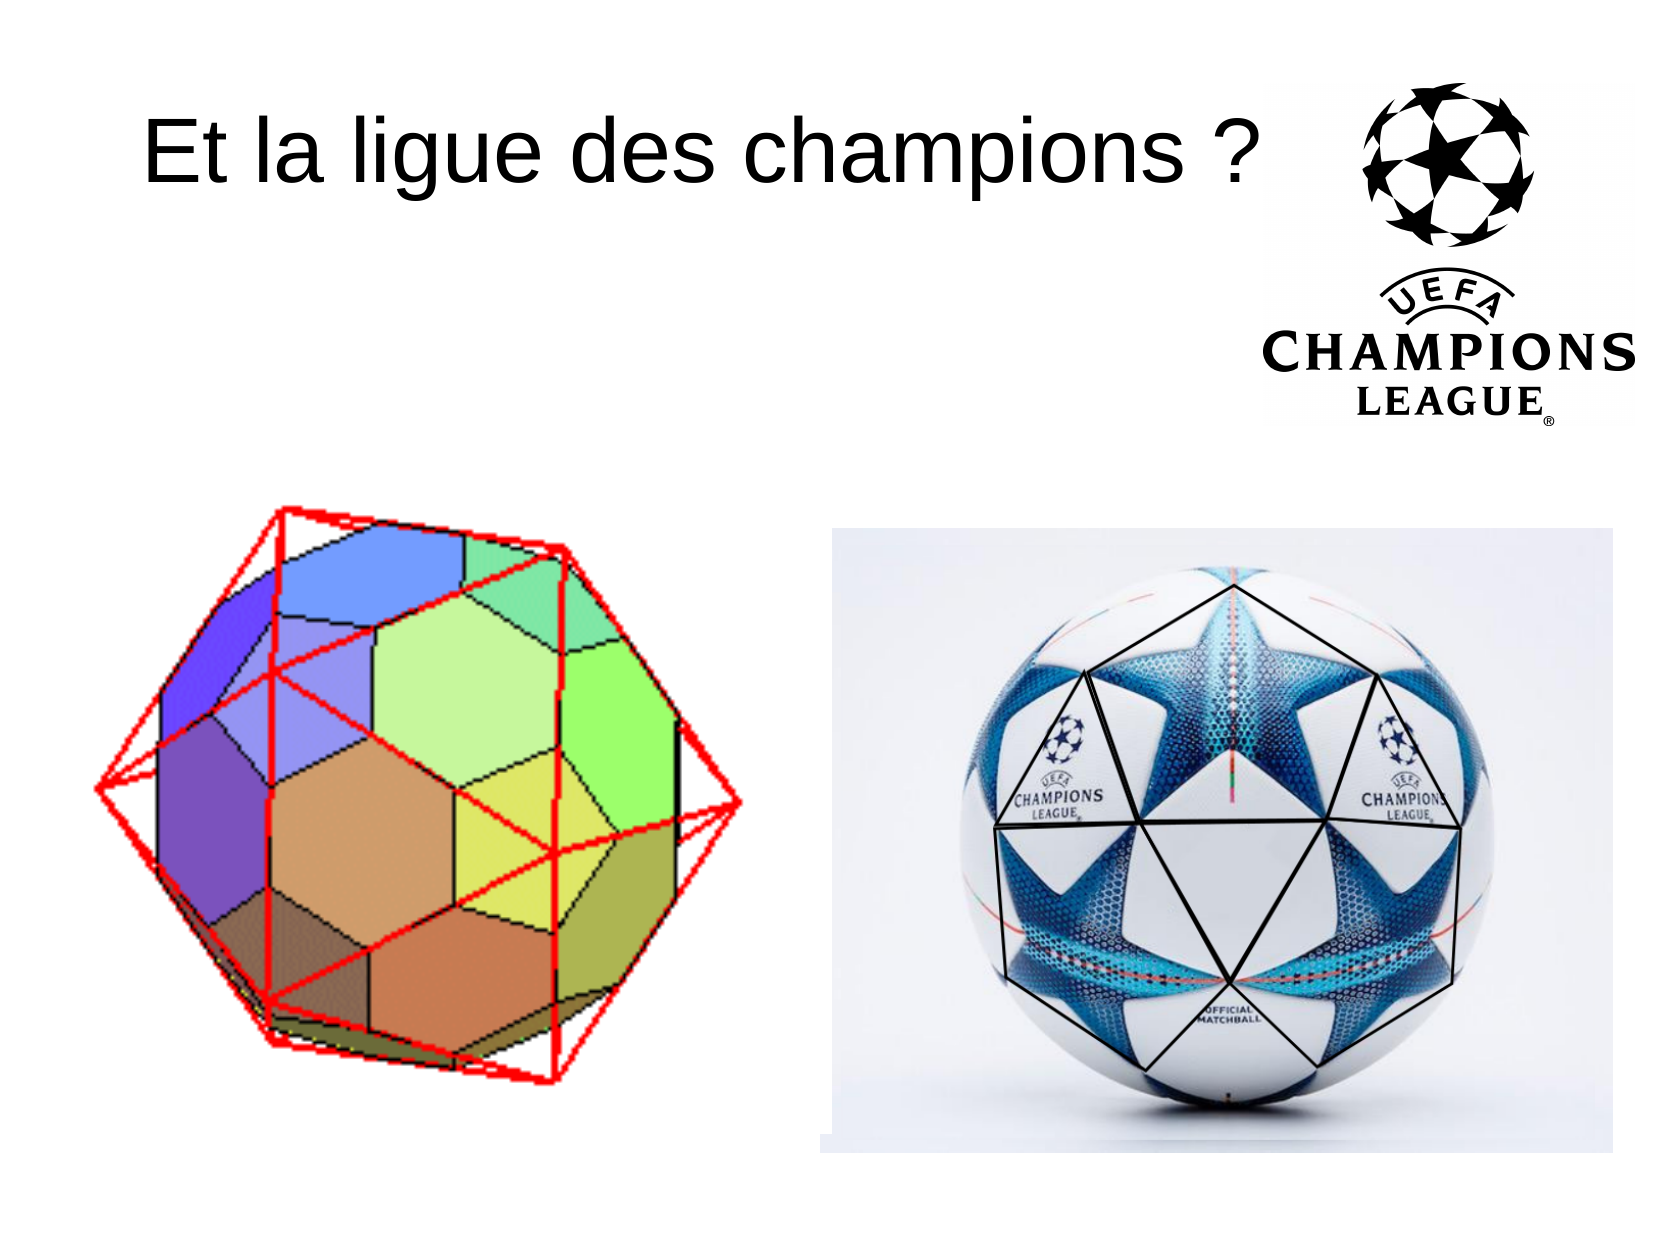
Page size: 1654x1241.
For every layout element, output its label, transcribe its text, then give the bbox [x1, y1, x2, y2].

picture [1263, 83, 1635, 426]
picture [41, 463, 1613, 1153]
title Et la ligue des champions ? [35, 47, 1371, 255]
